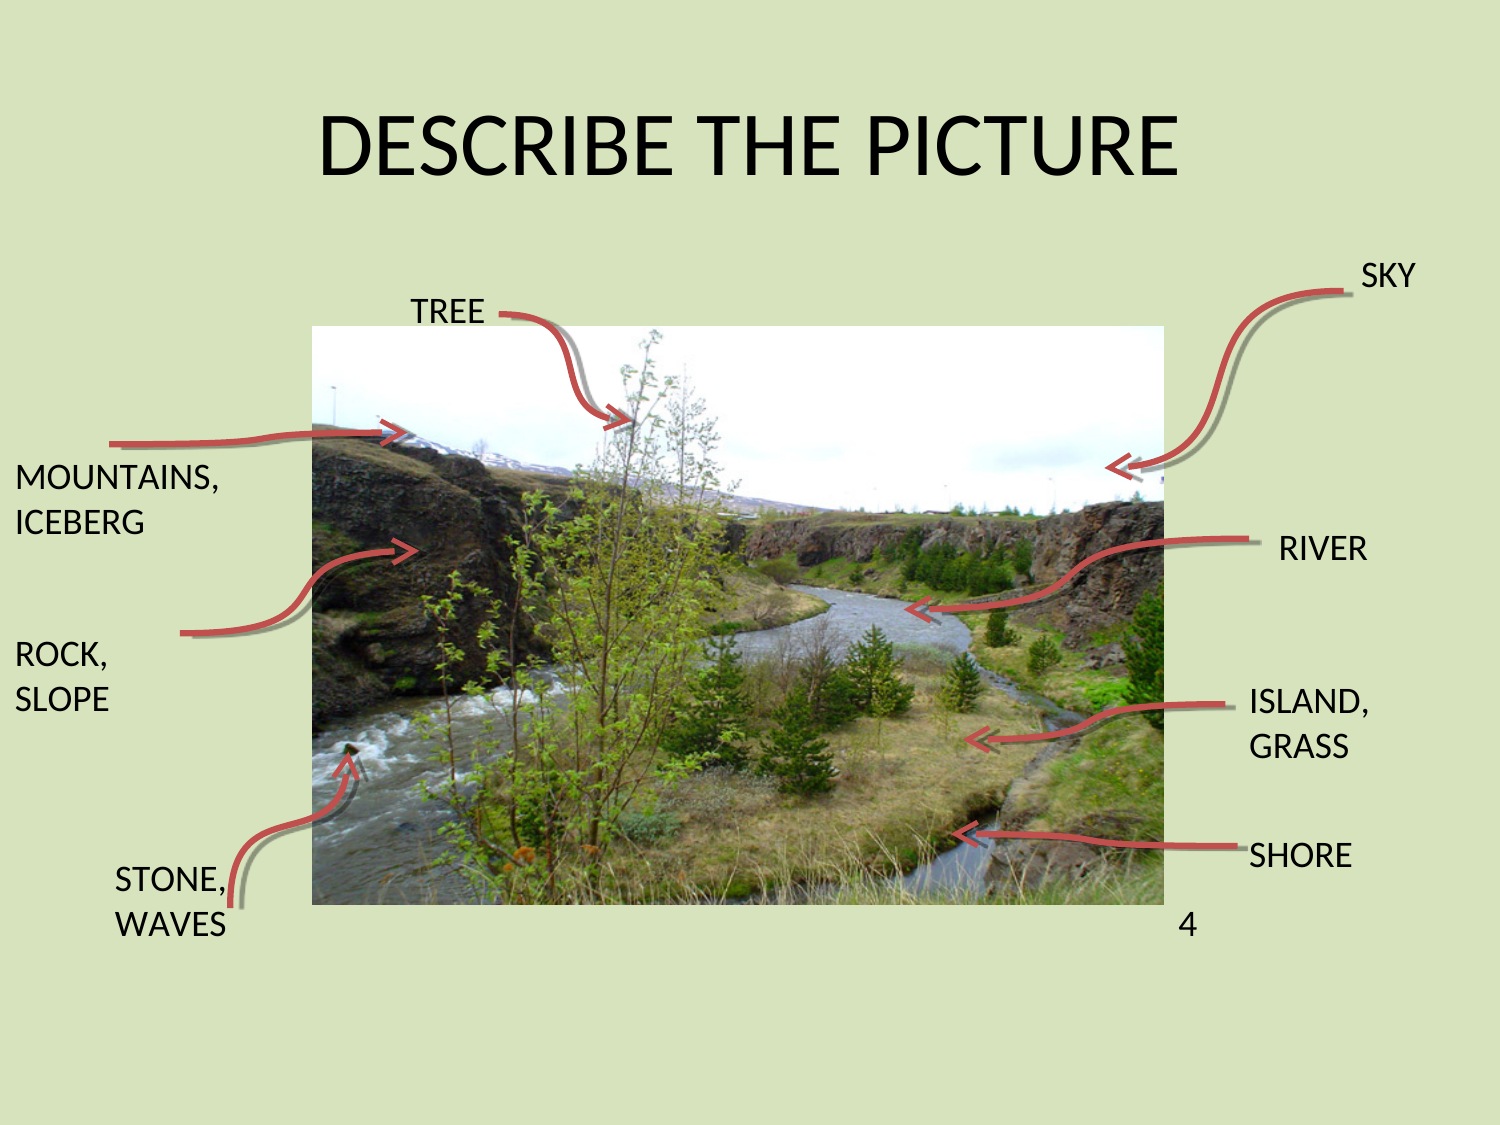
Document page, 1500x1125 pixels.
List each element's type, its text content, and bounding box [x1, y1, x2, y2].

text_box ROCK, SLOPE [0, 621, 201, 728]
text_box ISLAND, GRASS [1234, 668, 1436, 775]
text_box TREE [395, 278, 597, 340]
text_box STONE, WAVES [100, 846, 302, 952]
text_box MOUNTAINS, ICEBERG [0, 444, 243, 550]
title DESCRIBE THE PICTURE [75, 45, 1426, 233]
text_box RIVER [1263, 515, 1388, 576]
text_box 4 [1163, 891, 1500, 953]
text_box SHORE [1234, 822, 1483, 883]
text_box SKY [1346, 241, 1471, 303]
text_box [312, 326, 1164, 906]
